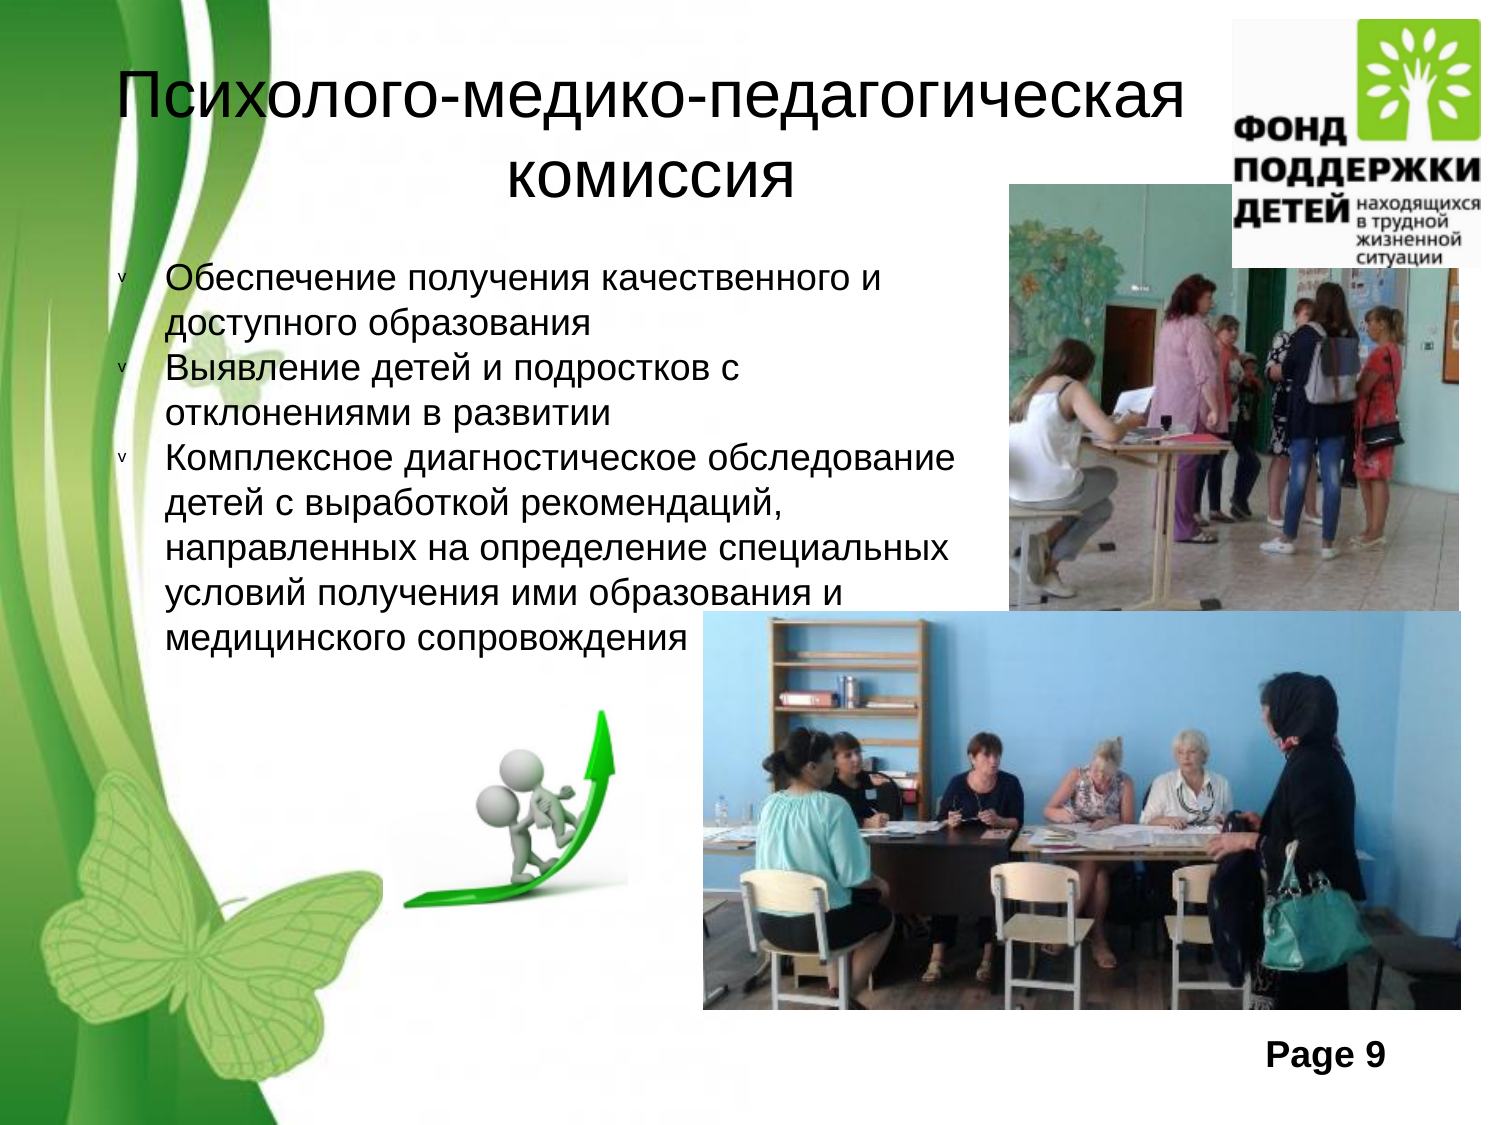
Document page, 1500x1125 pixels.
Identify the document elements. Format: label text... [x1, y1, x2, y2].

text_box Обеспечение получения качественного и доступного образования Выявление детей и подростков с отклонениями в развитии Комплексное диагностическое обследование детей с выработкой рекомендаций, направленных на определение специальных условий получения ими образования и медицинского сопровождения [103, 245, 1010, 666]
picture [0, 0, 1500, 1125]
title Психолого-медико-педагогическая комиссия [51, 43, 1232, 231]
